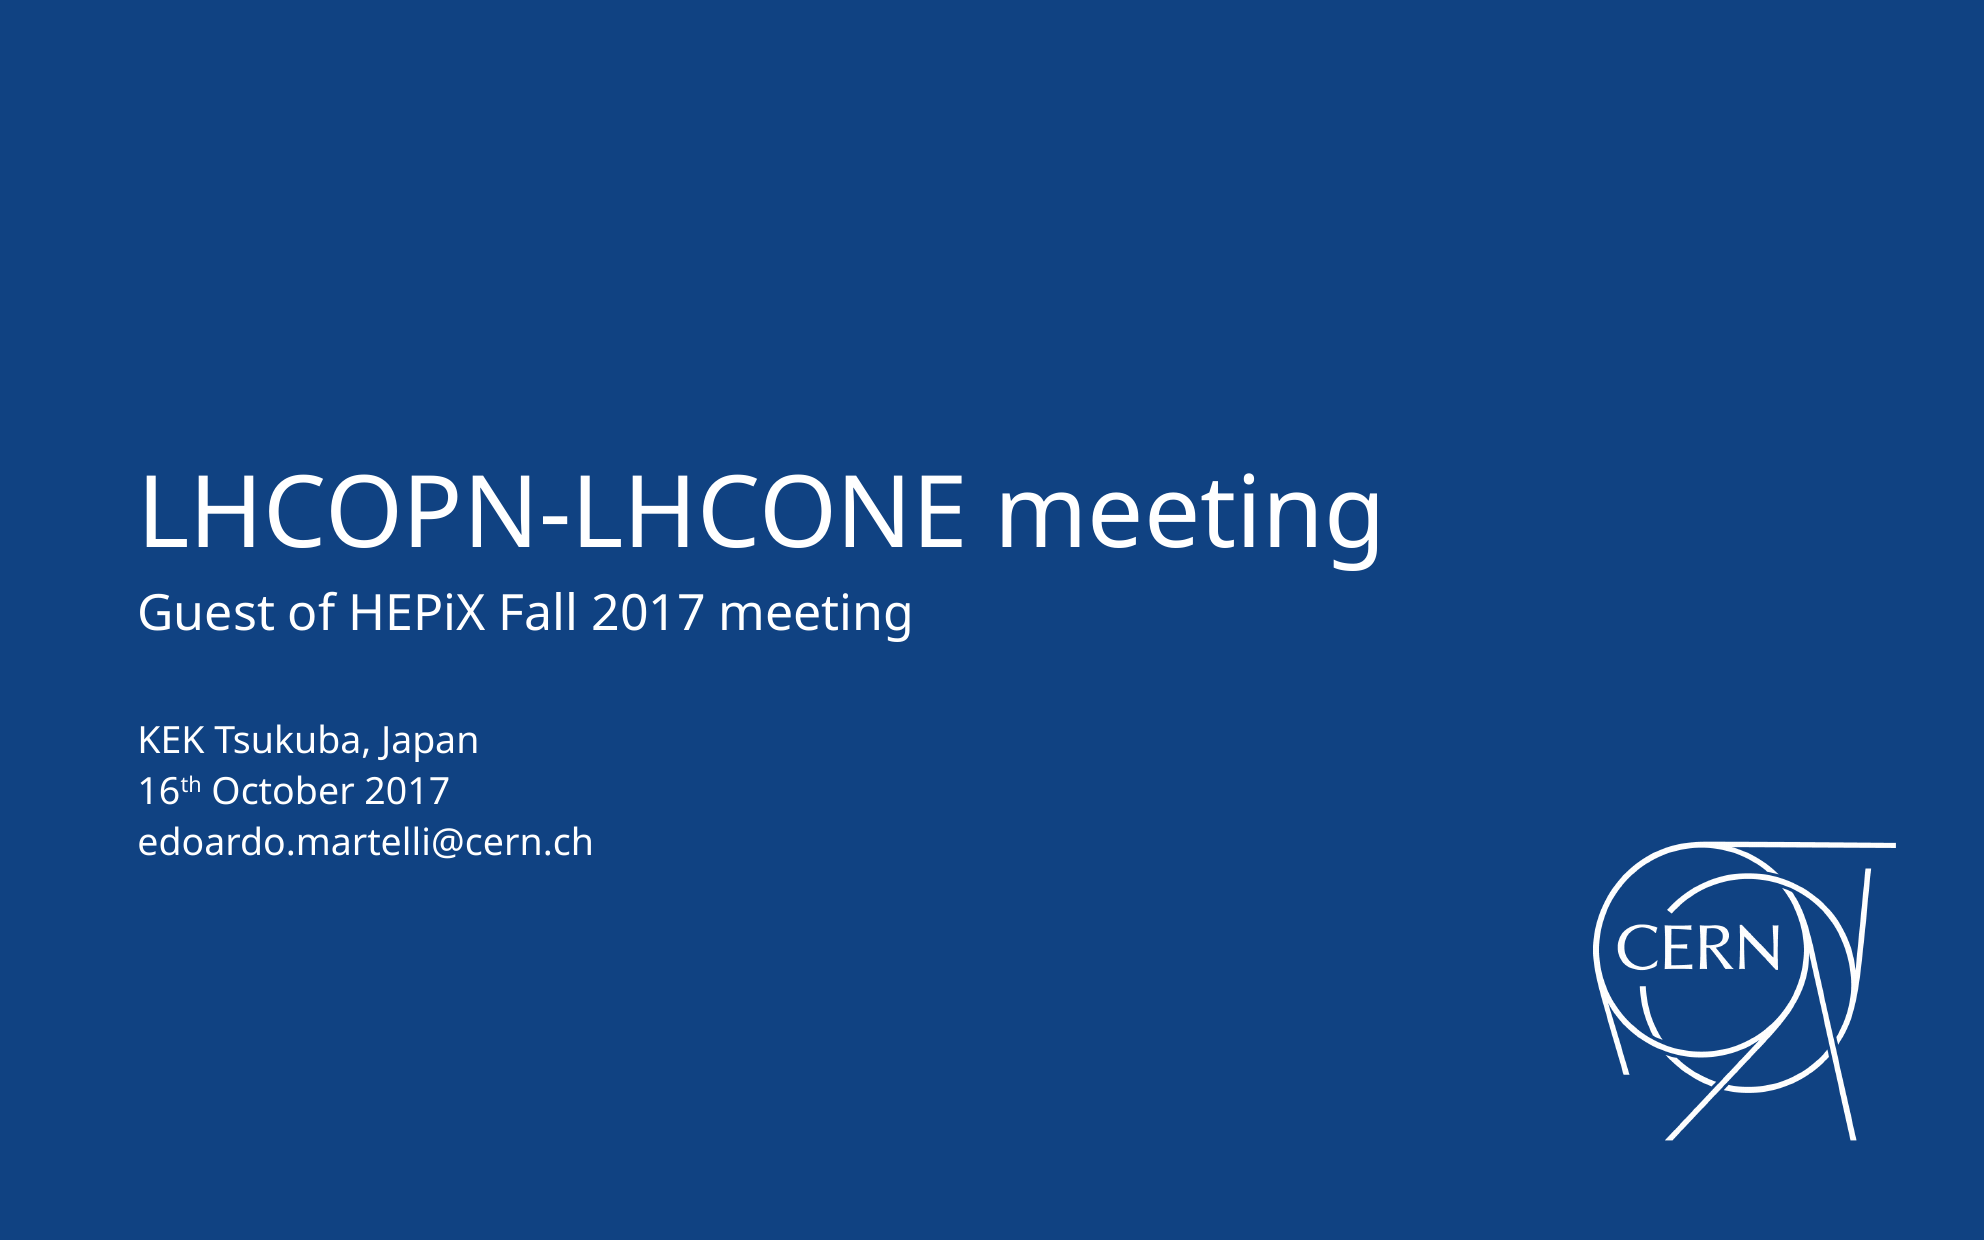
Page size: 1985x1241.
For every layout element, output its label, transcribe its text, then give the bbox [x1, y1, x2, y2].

title LHCOPN-LHCONE meeting Guest of HEPiX Fall 2017 meeting KEK Tsukuba, Japan 16th October 2017 edoardo.martelli@cern.ch [137, 290, 1956, 1018]
picture [1593, 1018, 1896, 1142]
